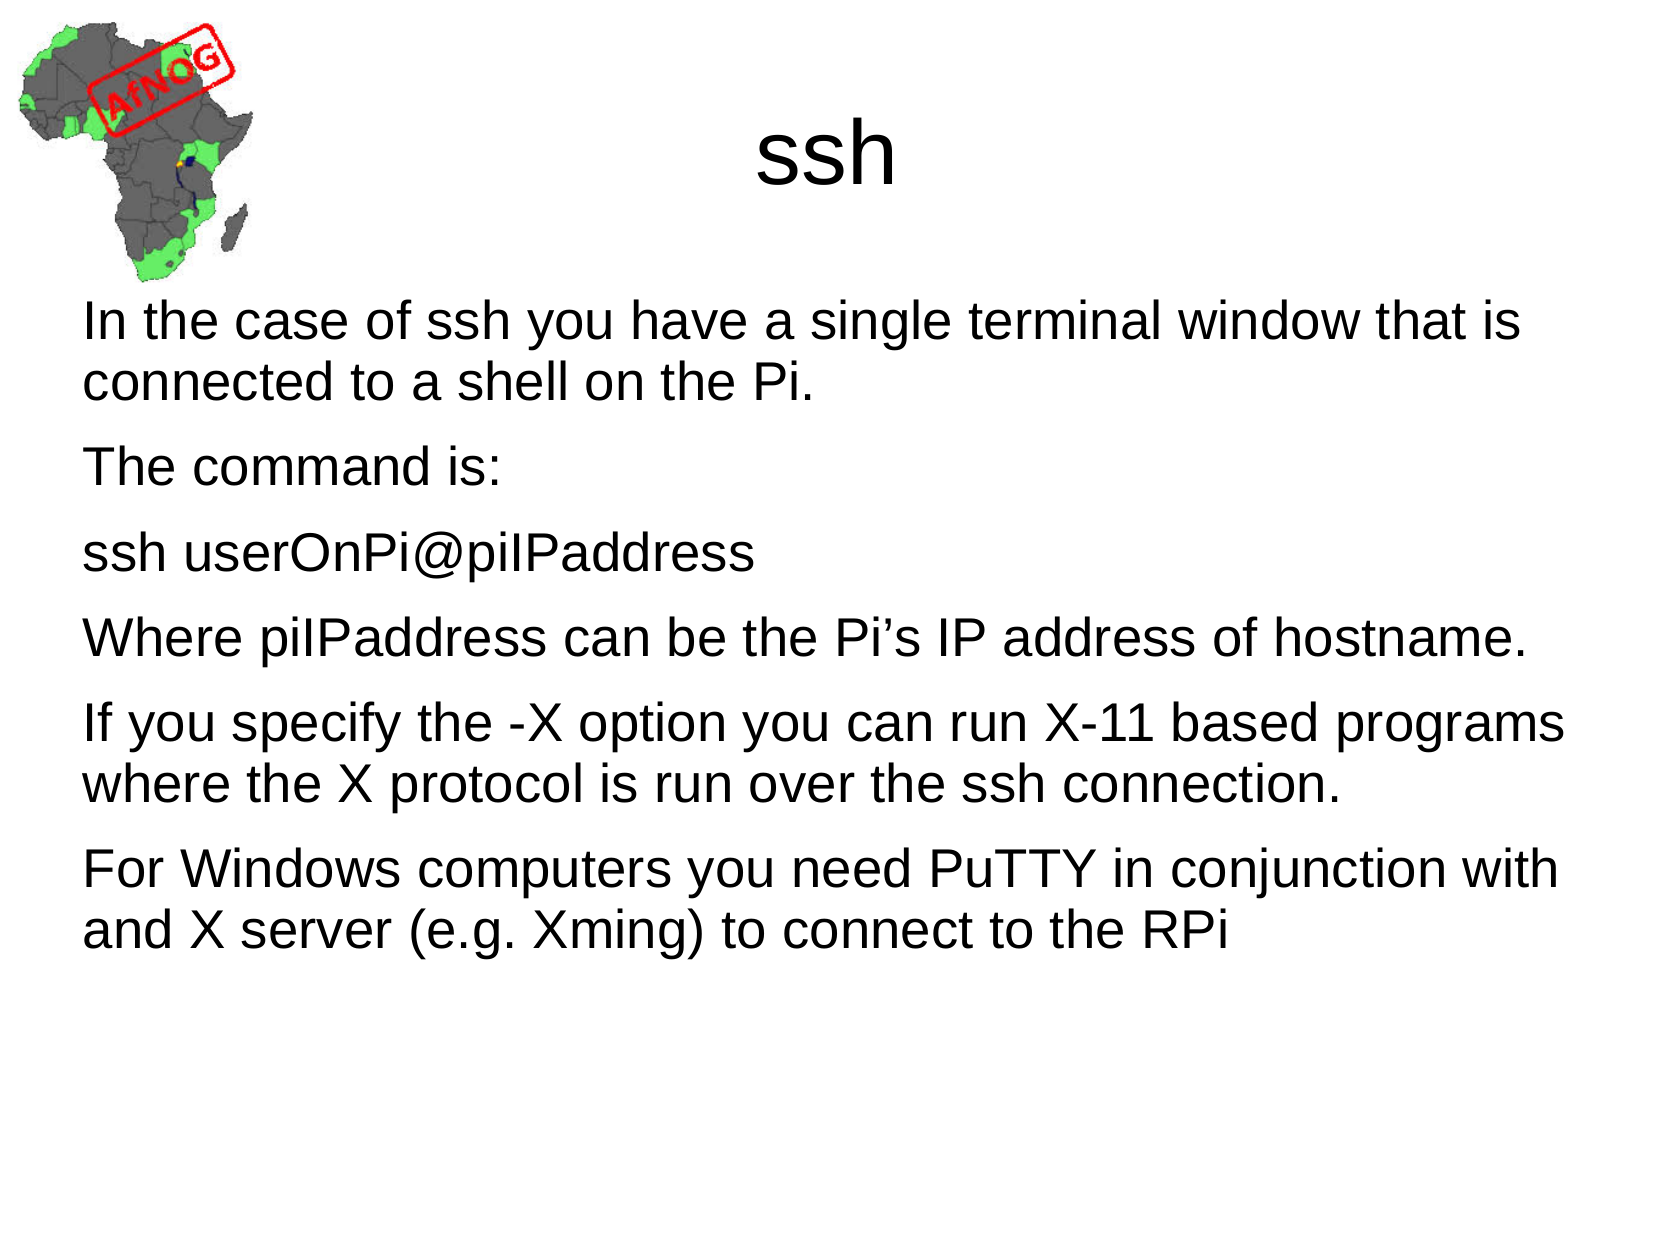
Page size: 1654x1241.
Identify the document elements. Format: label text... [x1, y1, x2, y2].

picture [9, 0, 259, 291]
list In the case of ssh you have a single terminal window that is connected to a shell on the Pi. The command is: ssh userOnPi@piIPaddress Where piIPaddress can be the Pi’s IP address of hostname. If you specify the -X option you can run X-11 based programs where the X protocol is run over the ssh connection. For Windows computers you need PuTTY in conjunction with and X server (e.g. Xming) to connect to the RPi [82, 290, 1571, 1010]
title ssh [82, 49, 1571, 257]
